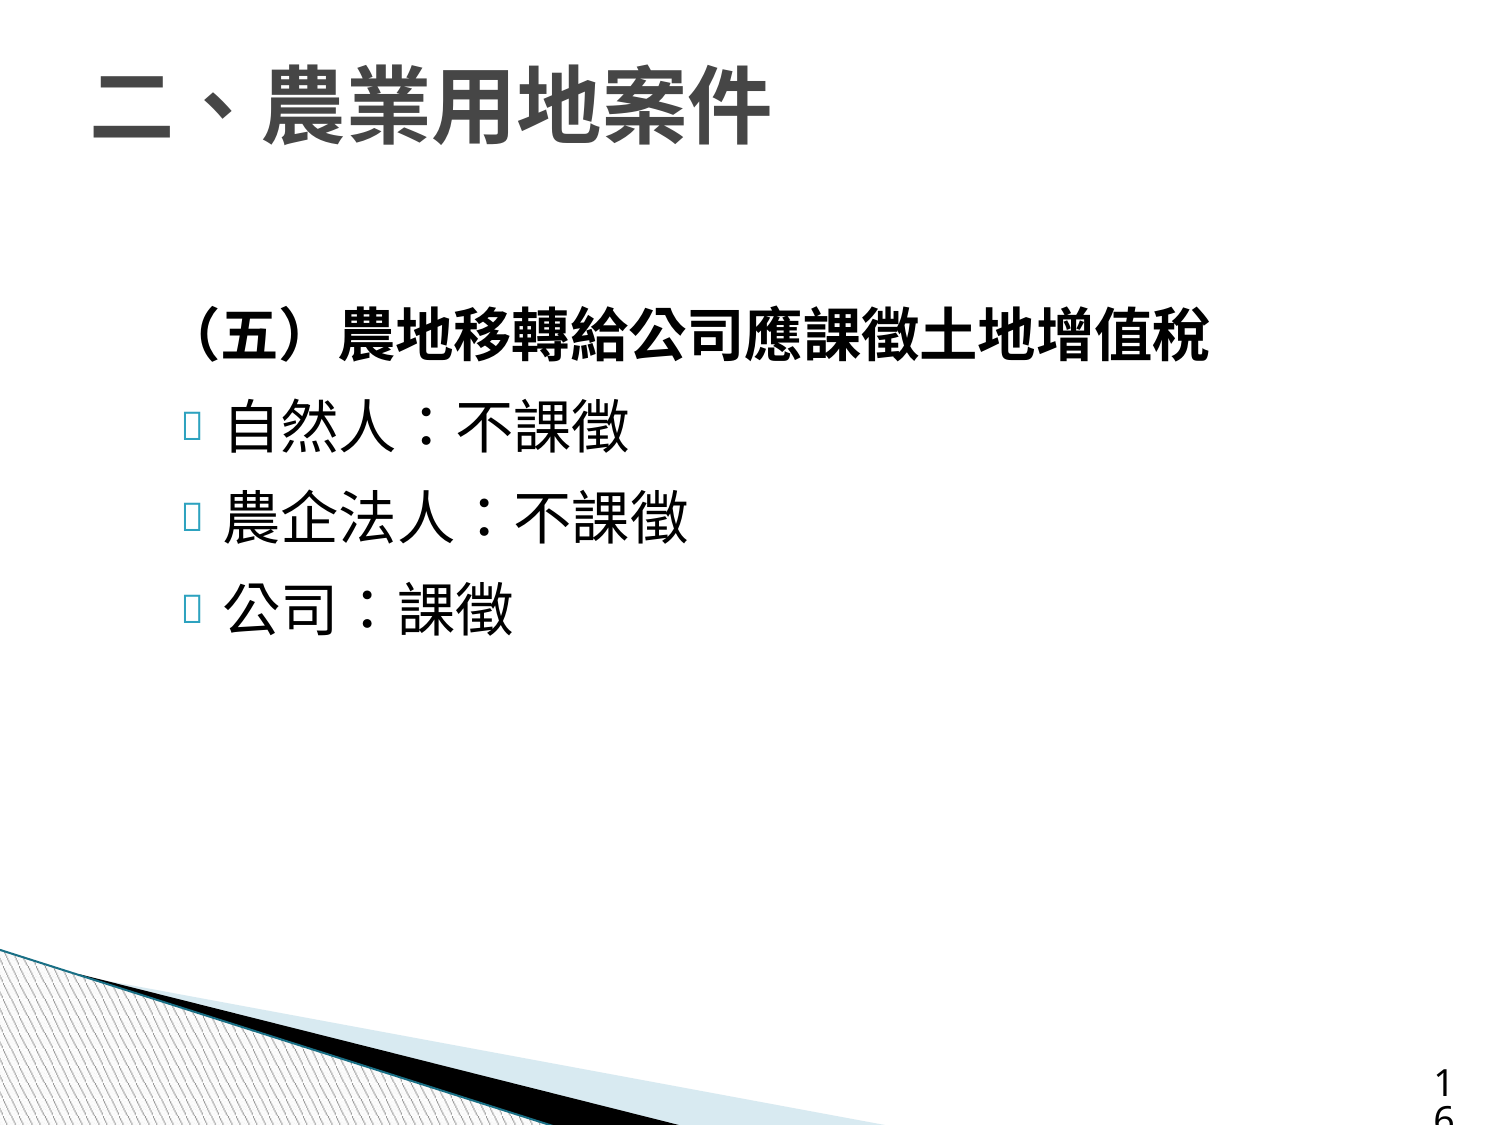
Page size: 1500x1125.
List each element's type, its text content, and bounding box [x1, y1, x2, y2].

list （五）農地移轉給公司應課徵土地增值稅 自然人：不課徵 農企法人：不課徵 公司：課徵 [147, 290, 1363, 1000]
title 二、農業用地案件 [75, 45, 1425, 233]
picture [0, 952, 543, 1125]
slide_number <編號> [1418, 1051, 1479, 1112]
